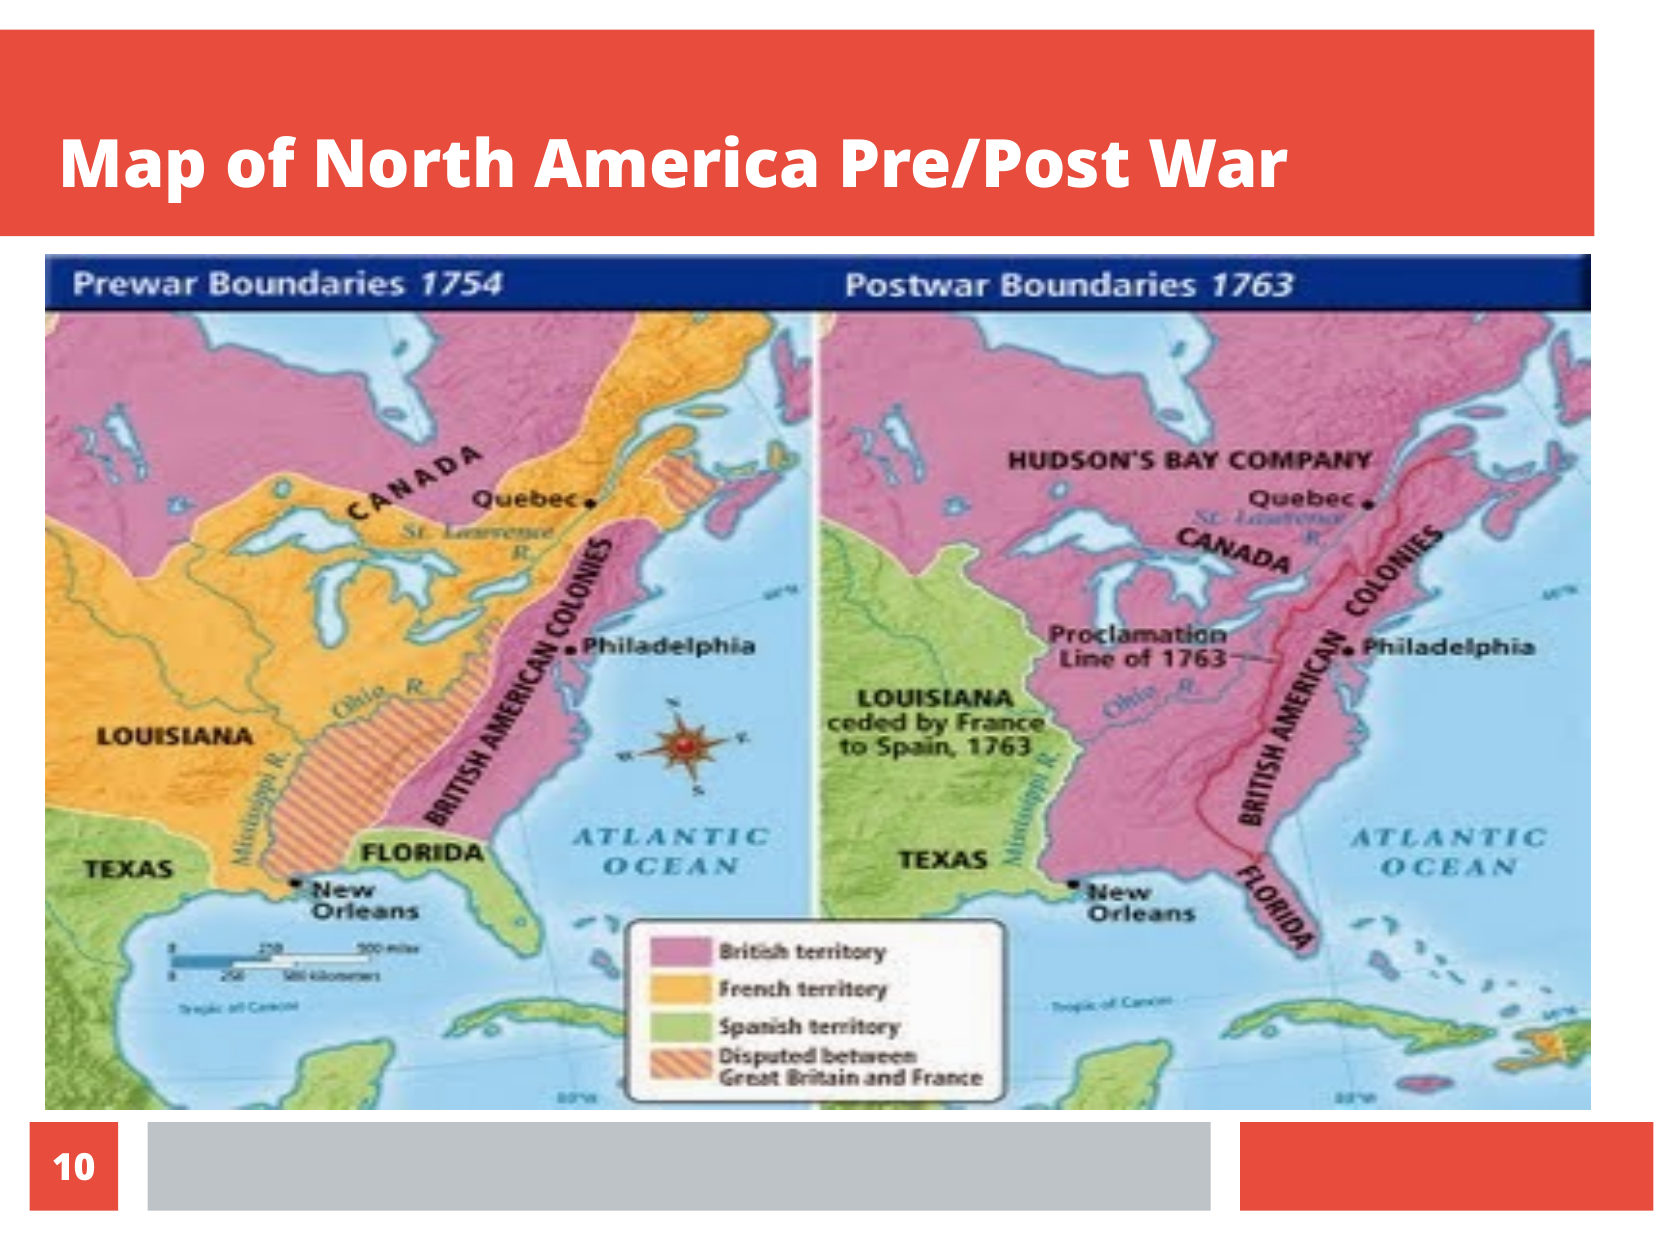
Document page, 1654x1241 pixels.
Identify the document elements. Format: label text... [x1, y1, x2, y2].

picture [45, 254, 1591, 1111]
title Map of North America Pre/Post War [59, 59, 1595, 207]
